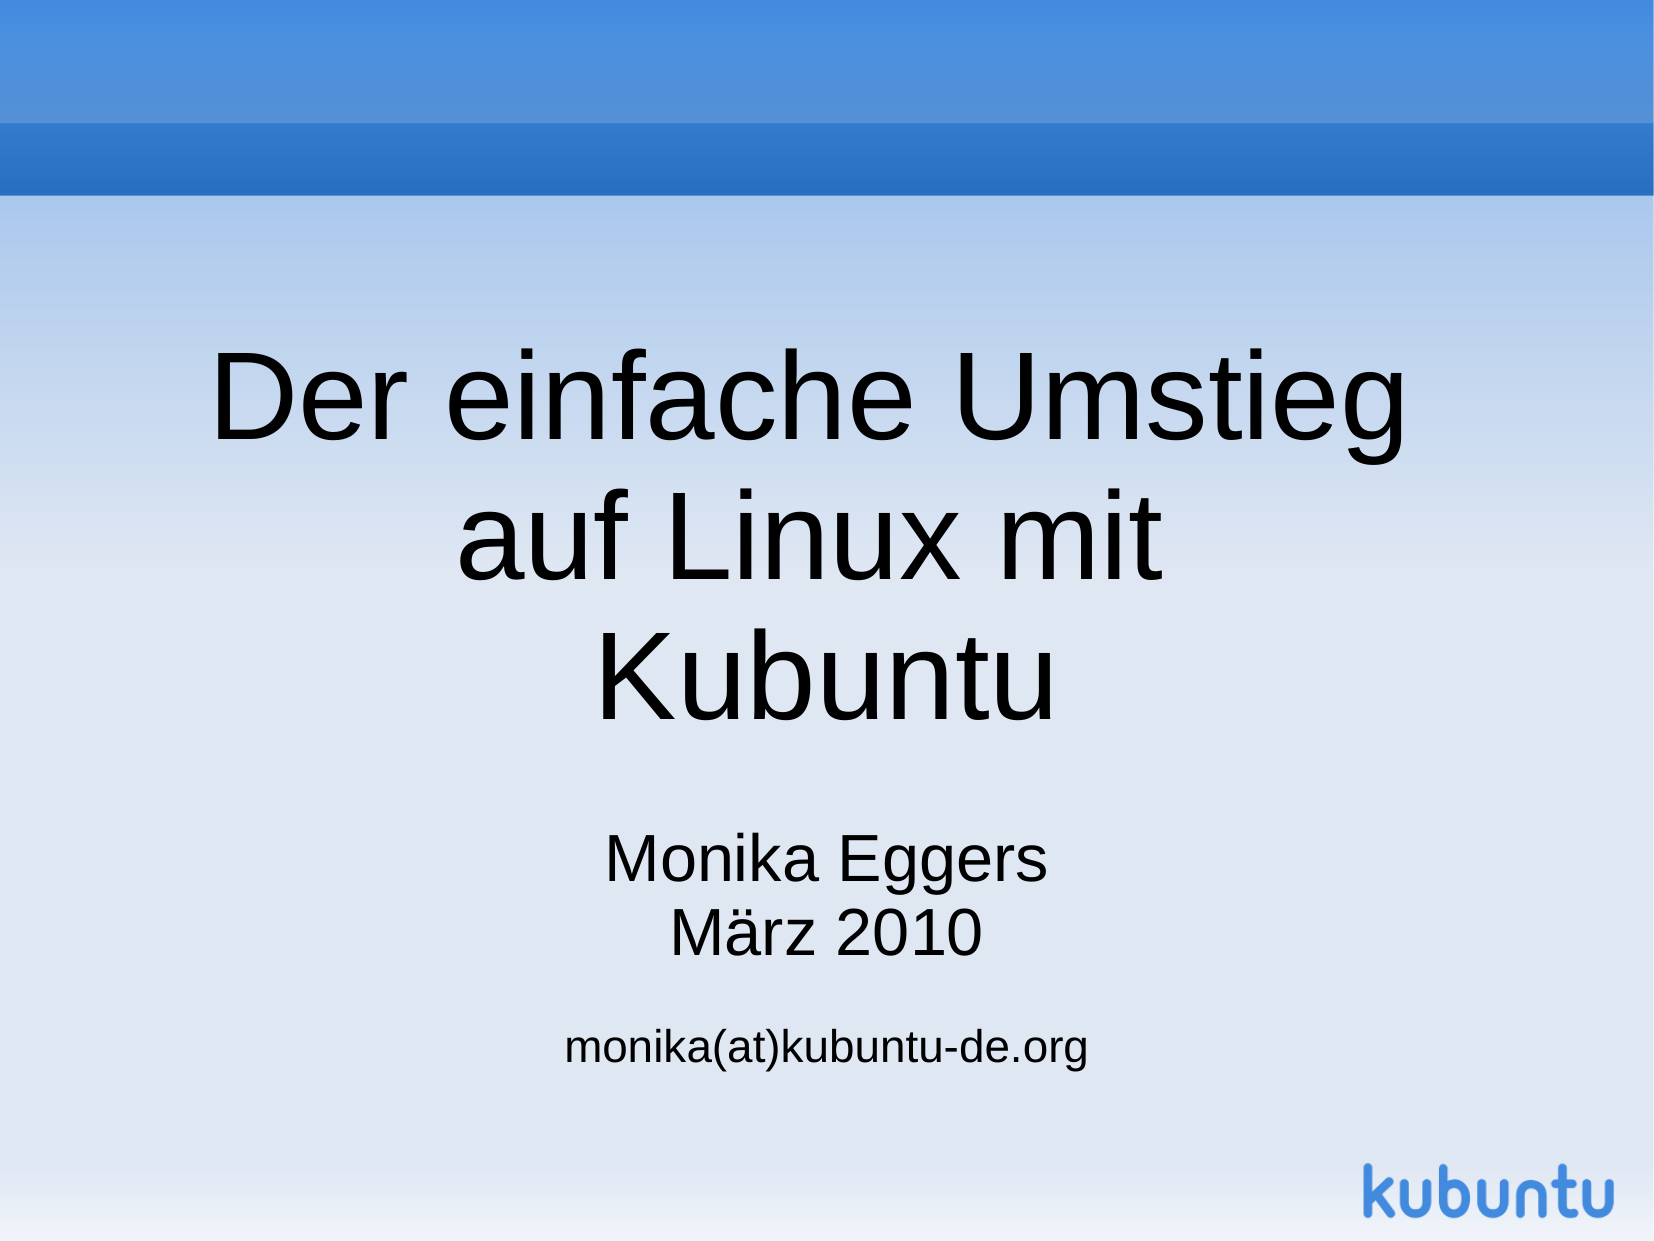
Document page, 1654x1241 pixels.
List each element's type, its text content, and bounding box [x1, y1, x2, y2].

subtitle Der einfache Umstieg auf Linux mit Kubuntu Monika Eggers März 2010 monika(at)kubuntu-de.org [82, 290, 1571, 1109]
picture [0, 0, 1654, 1241]
title [76, 0, 1565, 208]
